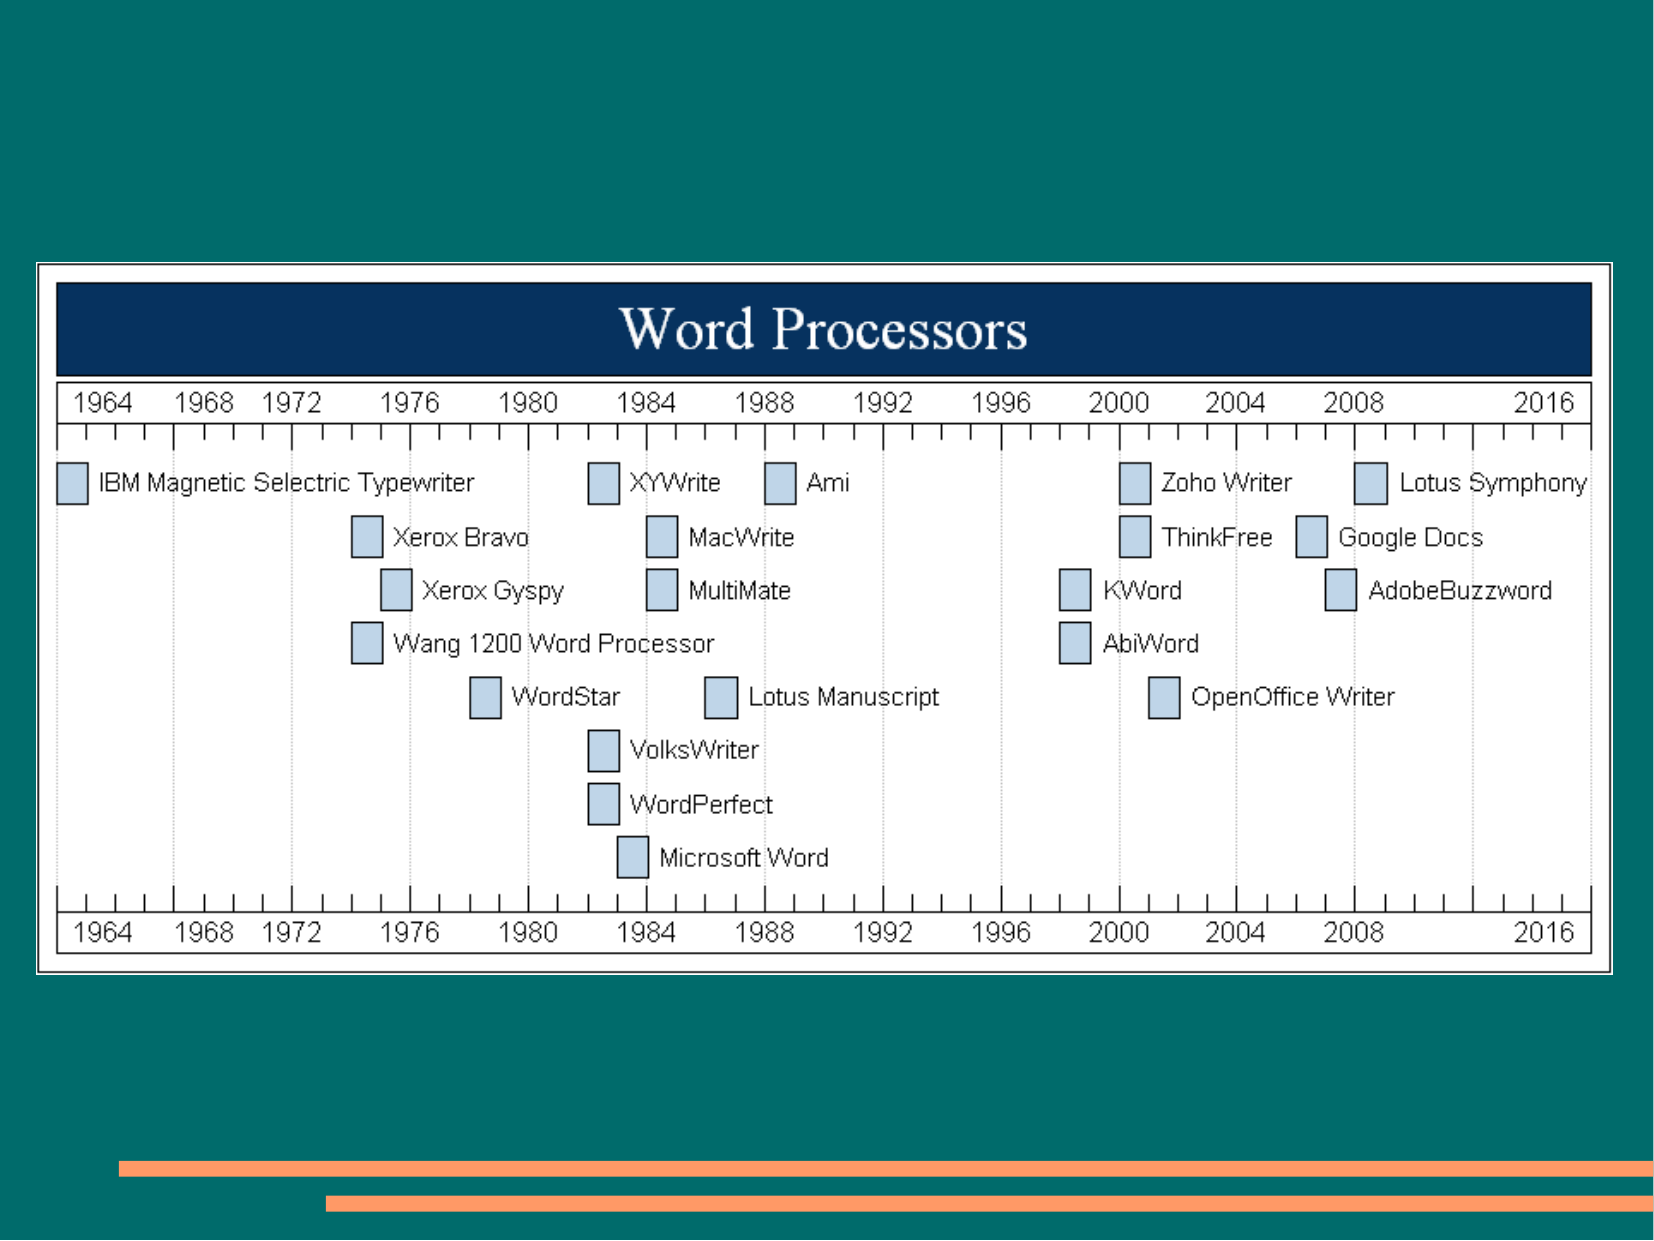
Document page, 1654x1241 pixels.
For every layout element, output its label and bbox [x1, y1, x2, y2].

picture [36, 262, 1613, 976]
